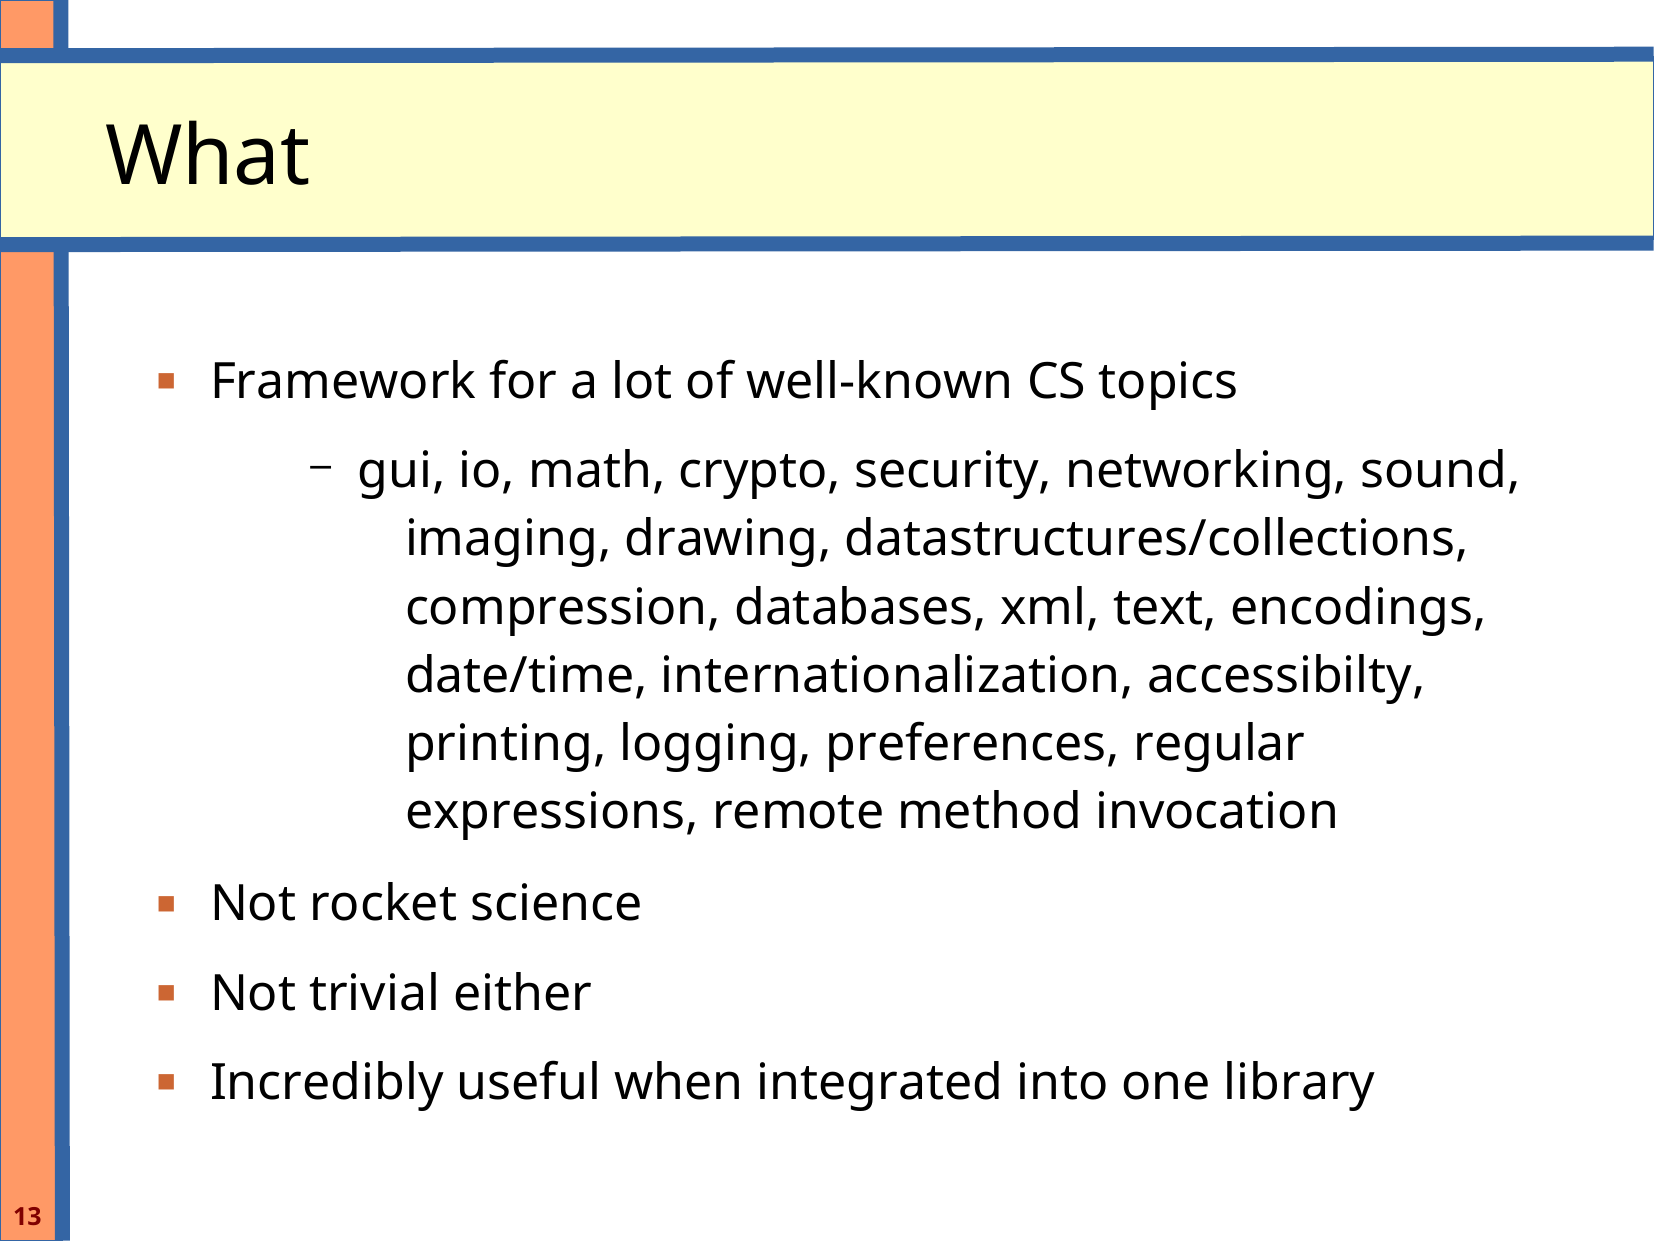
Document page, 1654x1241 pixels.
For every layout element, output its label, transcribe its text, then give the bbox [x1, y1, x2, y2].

list Framework for a lot of well-known CS topics gui, io, math, crypto, security, networking, sound, imaging, drawing, datastructures/collections, compression, databases, xml, text, encodings, date/time, internationalization, accessibilty, printing, logging, preferences, regular expressions, remote method invocation Not rocket science Not trivial either Incredibly useful when integrated into one library [121, 344, 1534, 1127]
title What [105, 93, 1605, 212]
